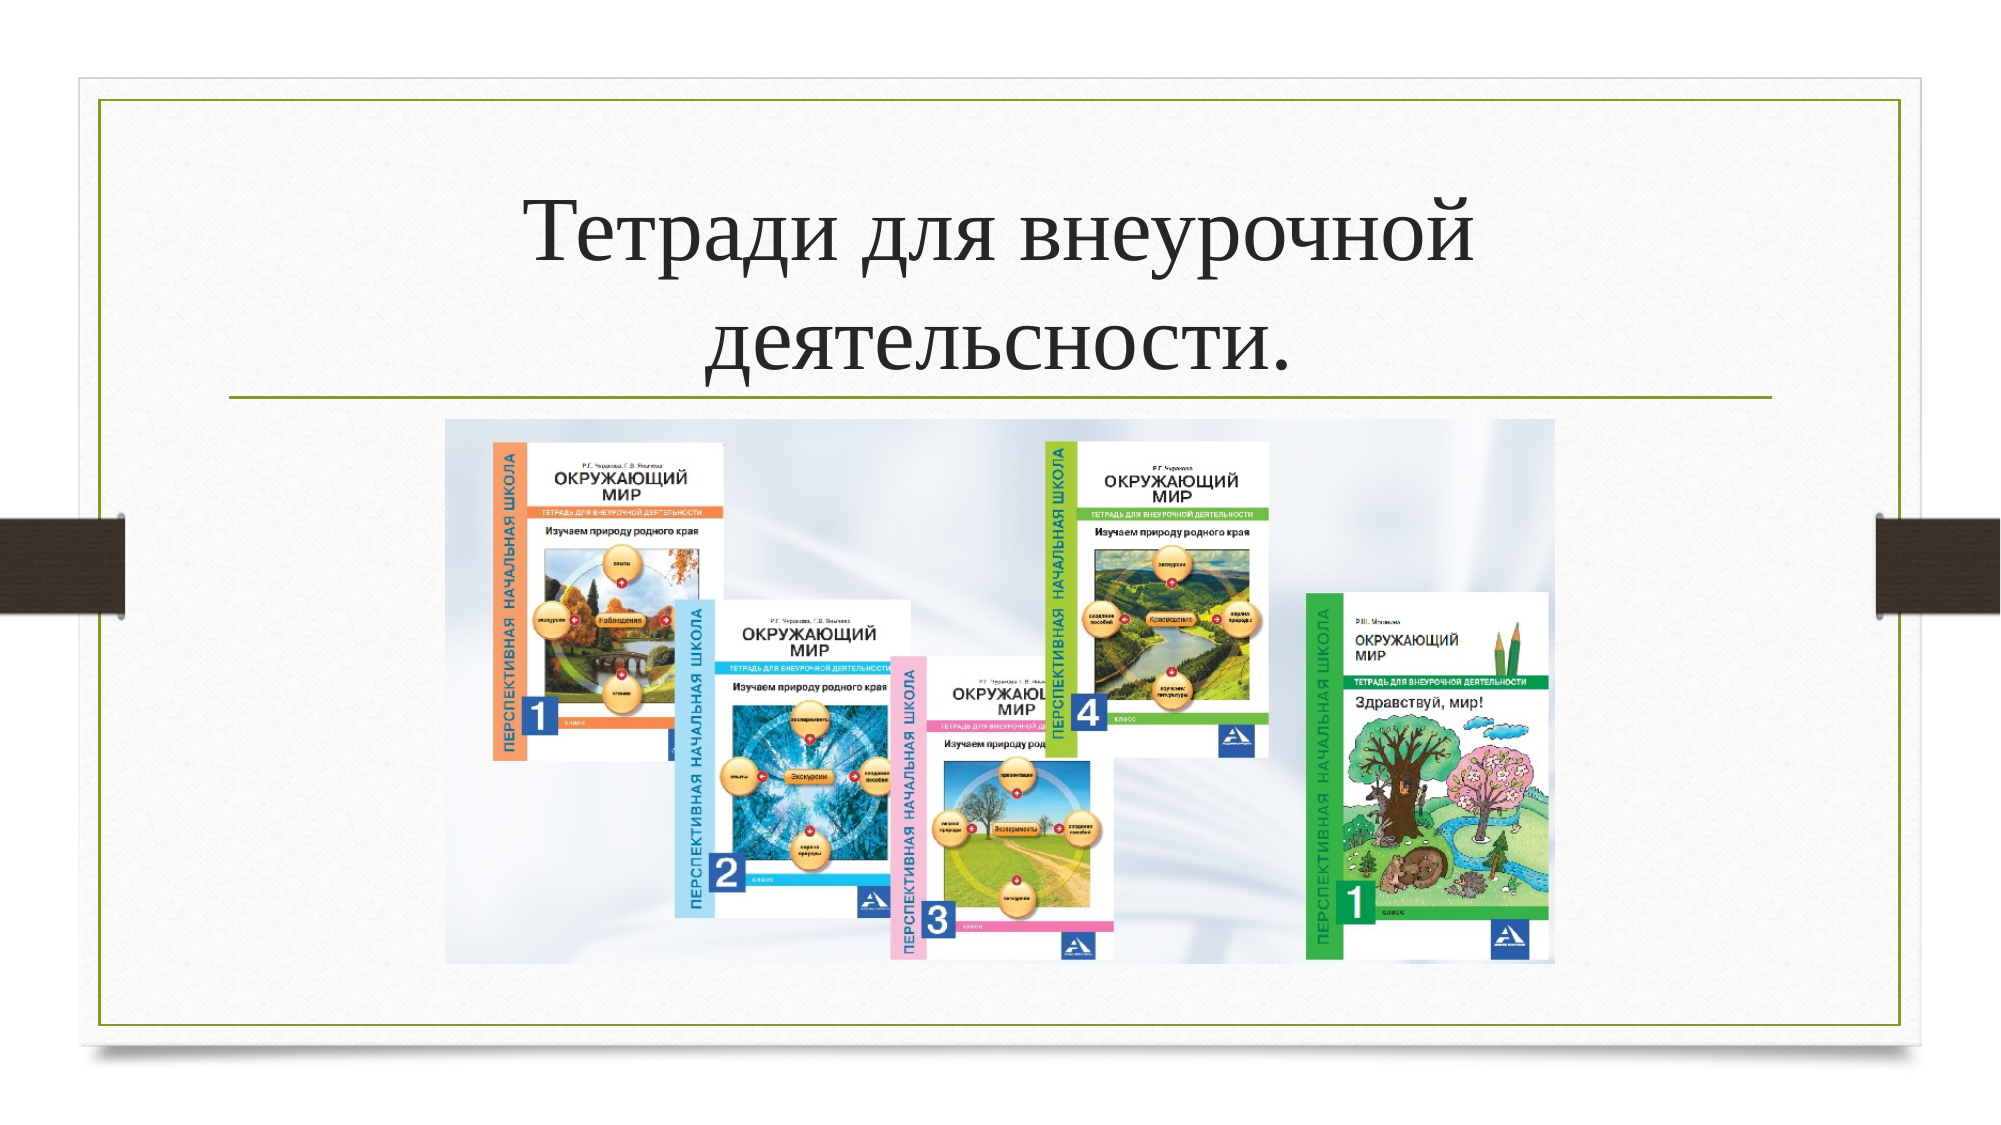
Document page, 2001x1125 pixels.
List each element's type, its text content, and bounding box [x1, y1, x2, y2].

title Тетради для внеурочной деятельсности. [212, 161, 1788, 375]
picture [0, 0, 2001, 1125]
